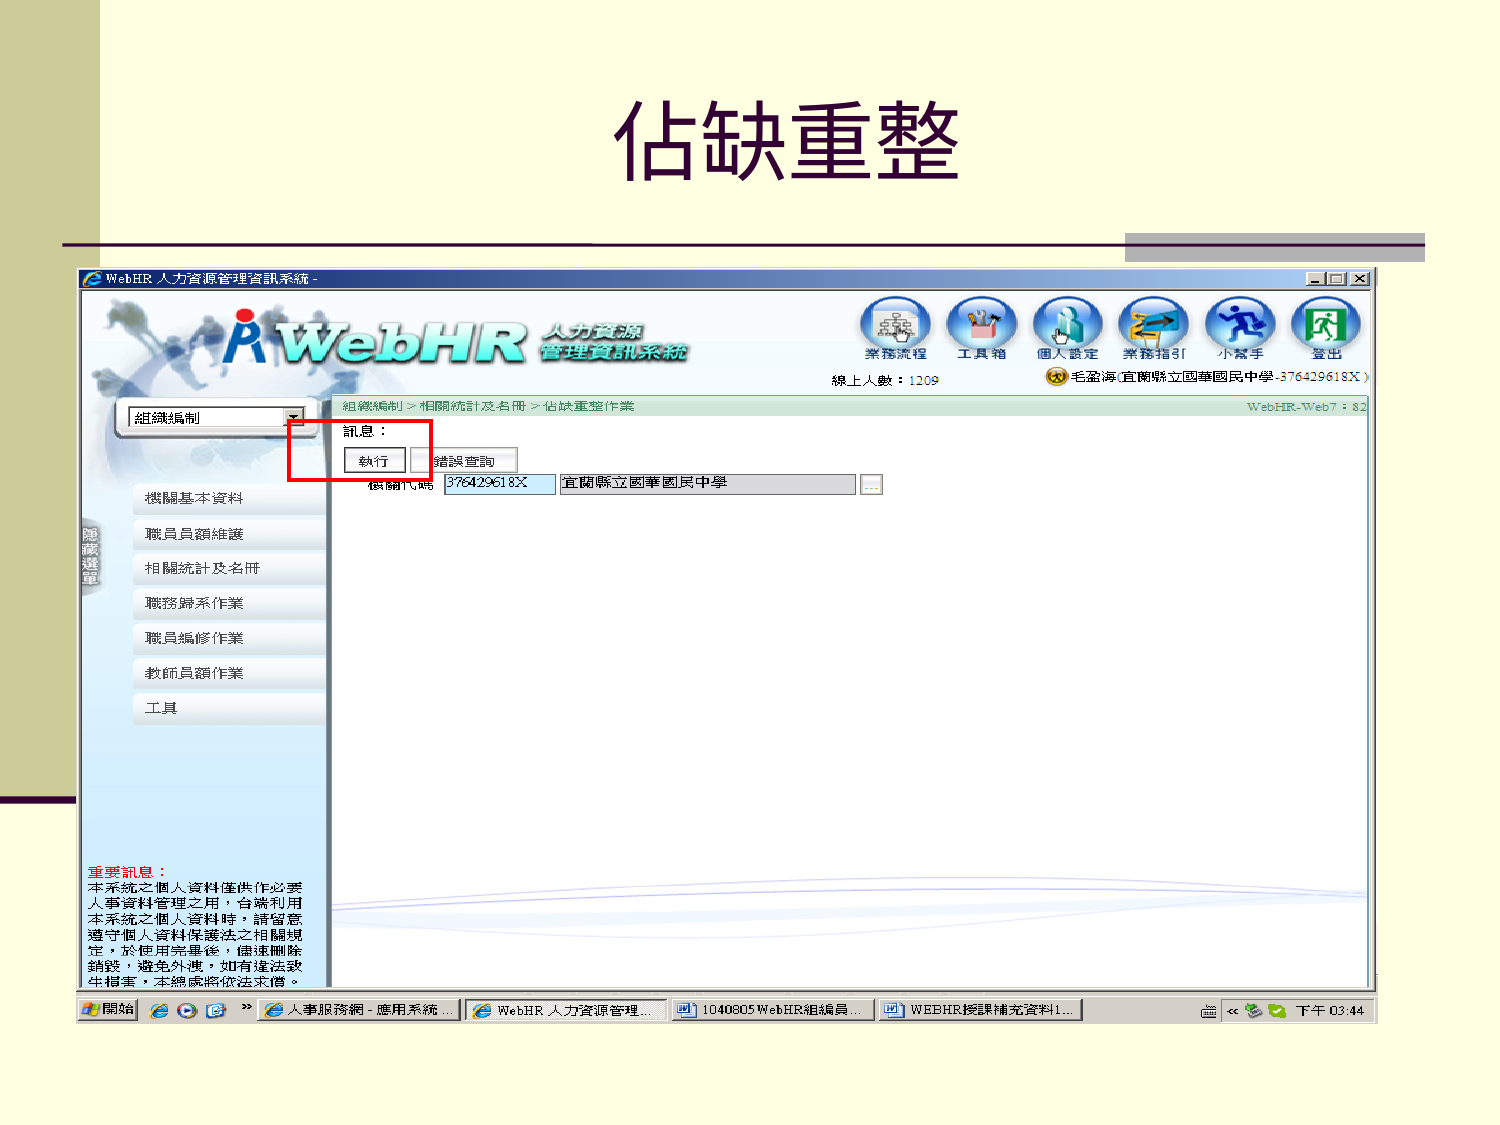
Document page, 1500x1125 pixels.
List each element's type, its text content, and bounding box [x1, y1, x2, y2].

picture [76, 267, 1378, 1024]
title 佔缺重整 [150, 45, 1426, 234]
